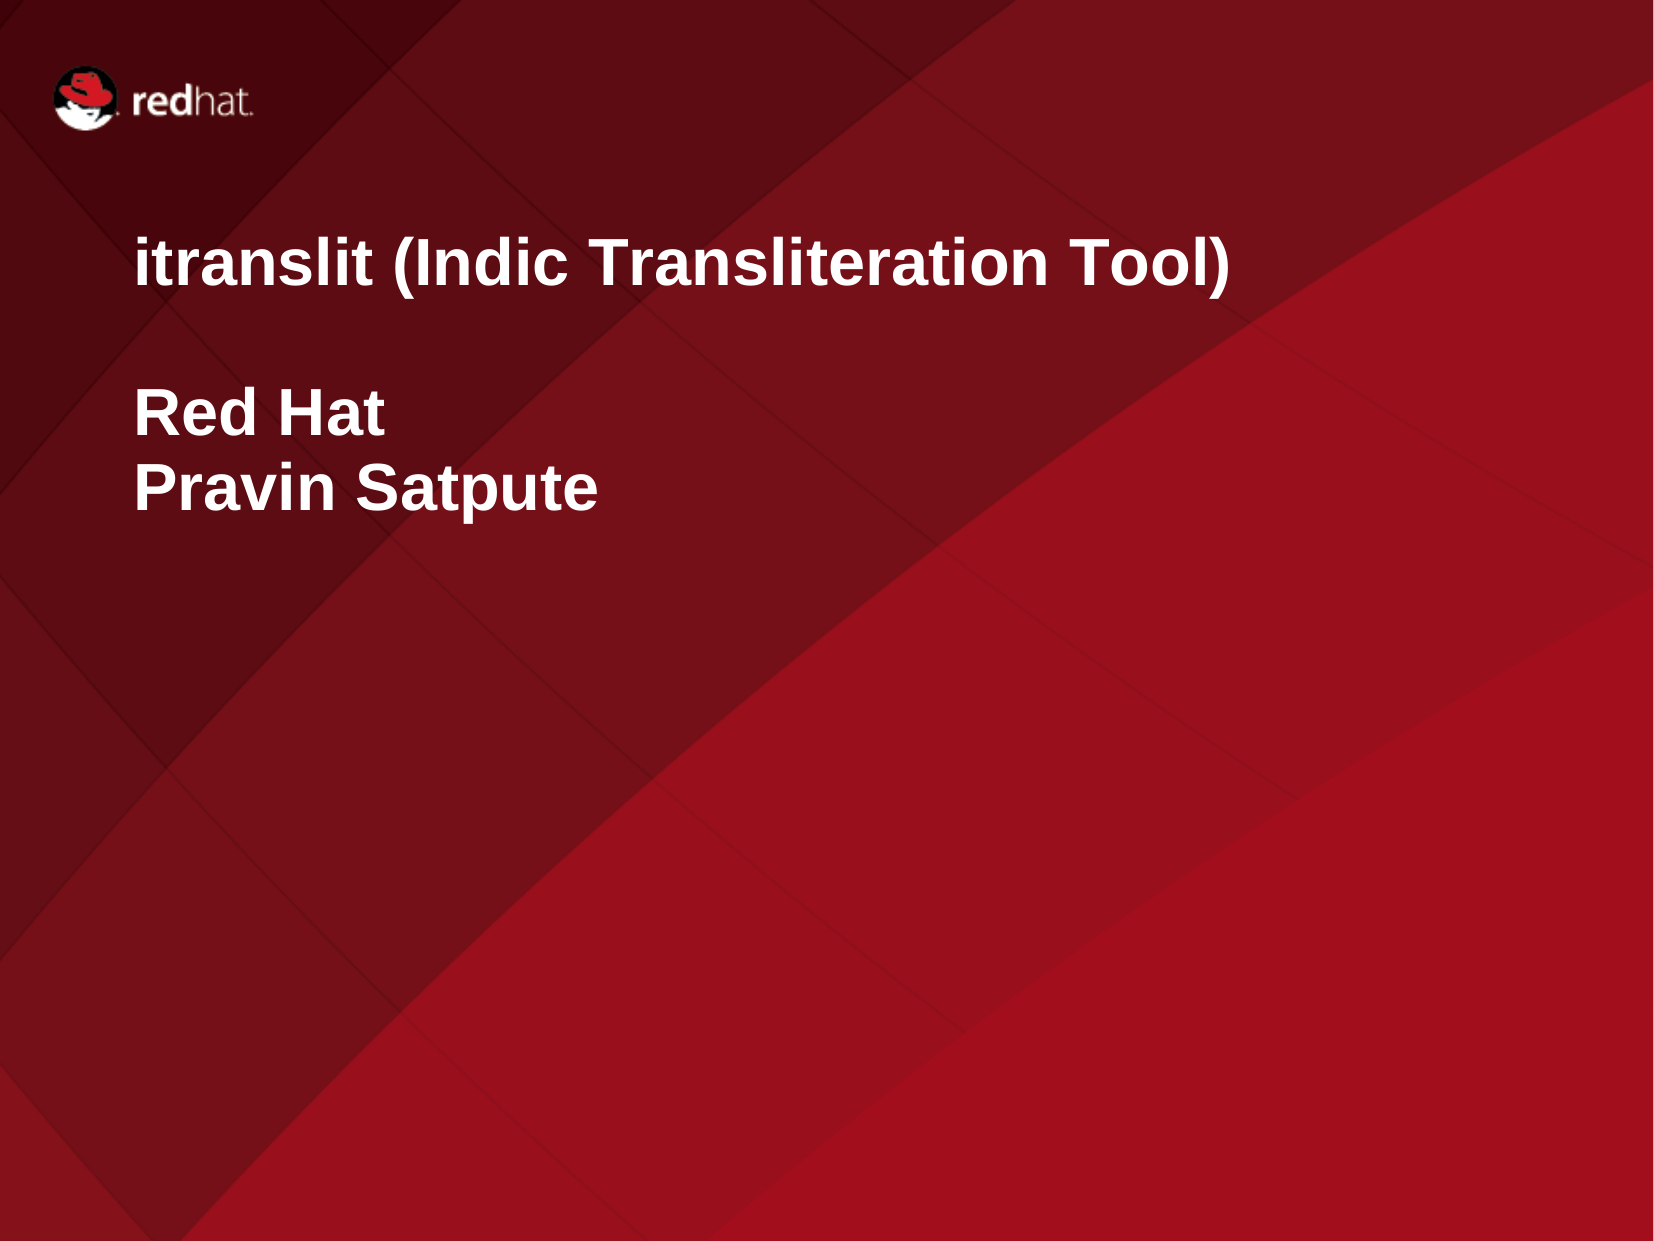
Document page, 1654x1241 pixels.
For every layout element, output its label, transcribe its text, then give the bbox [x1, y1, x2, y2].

text_box itranslit (Indic Transliteration Tool) Red Hat Pravin Satpute [133, 225, 1654, 570]
picture [0, 0, 1654, 1241]
